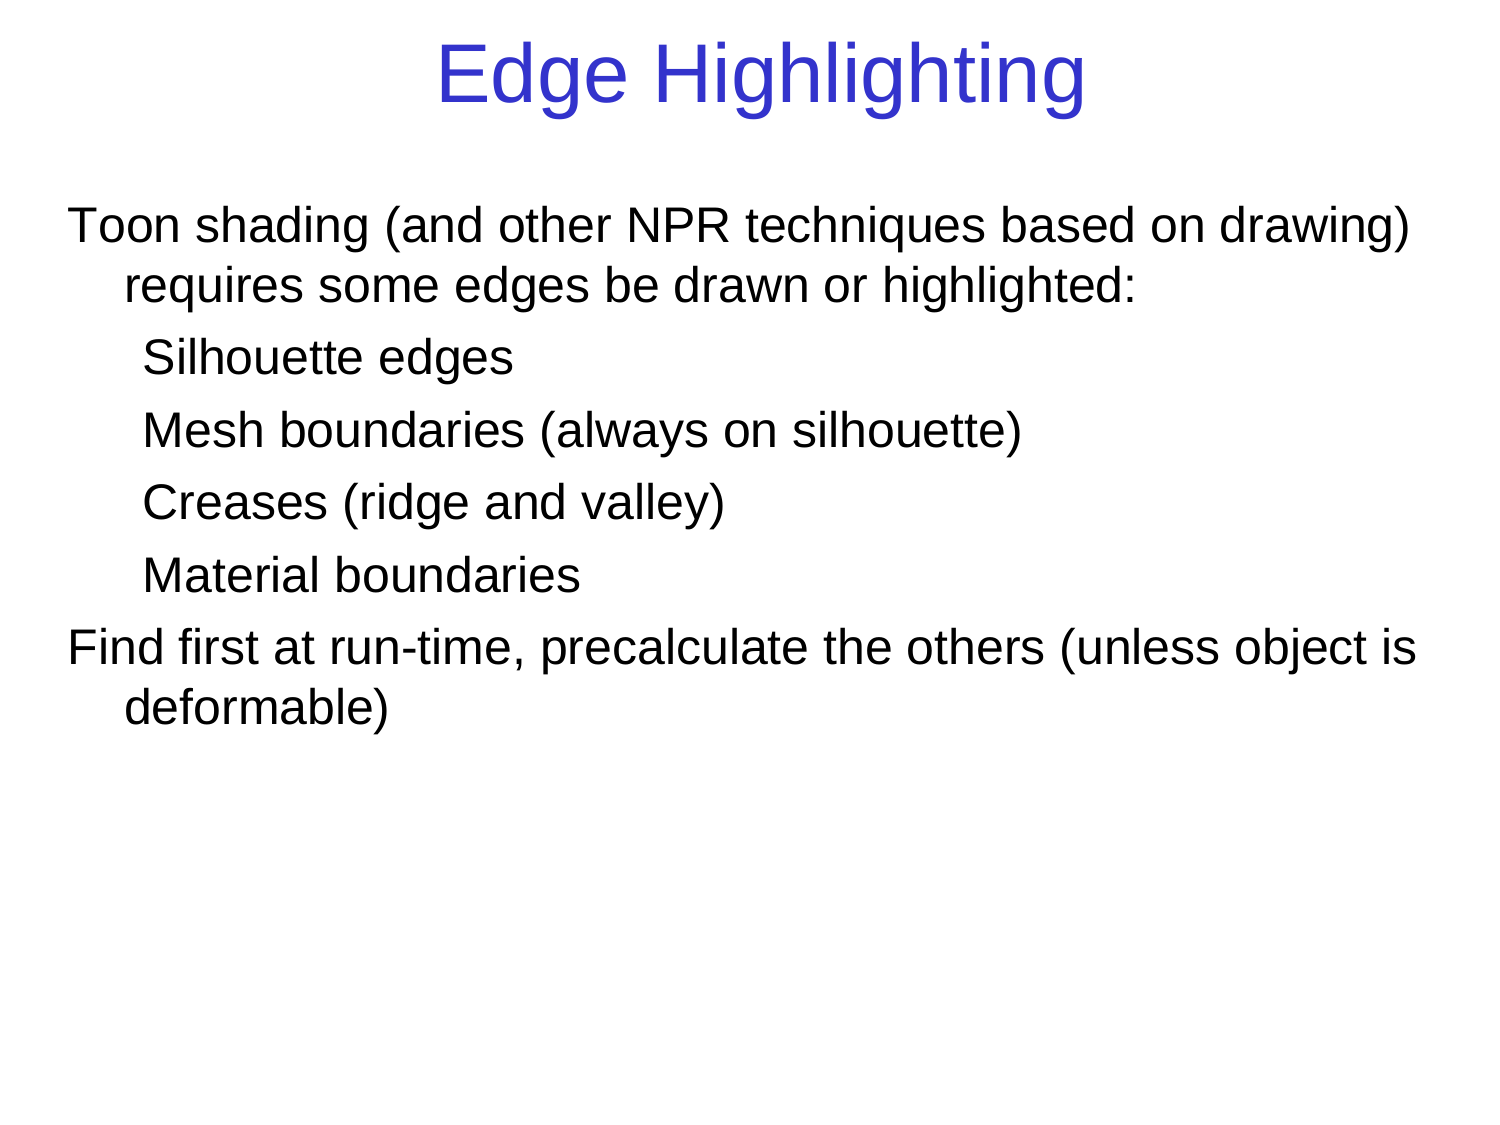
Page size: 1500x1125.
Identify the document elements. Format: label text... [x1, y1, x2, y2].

list Toon shading (and other NPR techniques based on drawing) requires some edges be drawn or highlighted: Silhouette edges Mesh boundaries (always on silhouette) Creases (ridge and valley) Material boundaries Find first at run-time, precalculate the others (unless object is deformable) [53, 184, 1459, 1071]
title Edge Highlighting [123, 0, 1399, 138]
